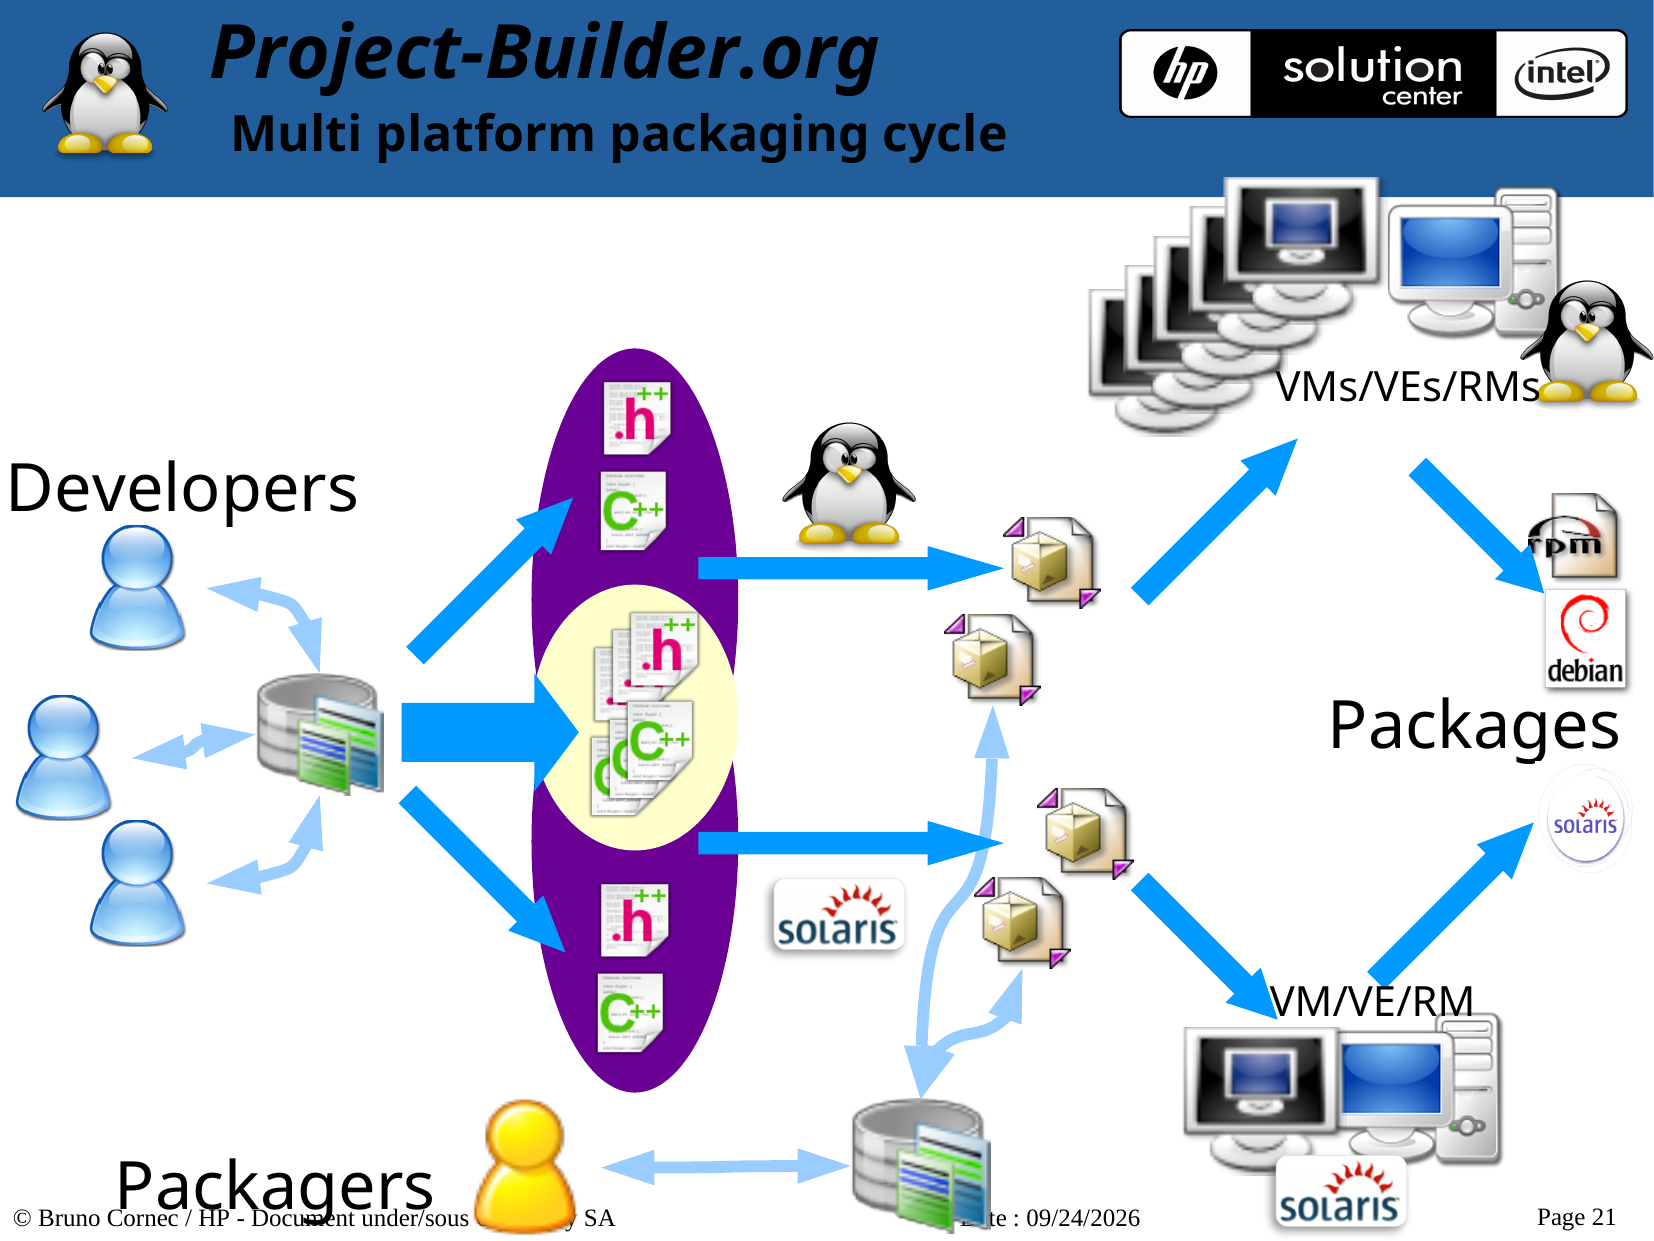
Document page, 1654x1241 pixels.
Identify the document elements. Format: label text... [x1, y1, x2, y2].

picture [453, 1097, 602, 1239]
picture [782, 419, 916, 557]
text_box [1130, 443, 1296, 606]
picture [593, 377, 682, 460]
picture [944, 614, 1041, 706]
picture [850, 1098, 991, 1234]
text_box VMs/VEs/RMs [1275, 357, 1603, 443]
picture [1523, 493, 1650, 703]
picture [587, 968, 674, 1058]
text_box [1367, 822, 1534, 971]
picture [755, 868, 916, 969]
picture [1181, 1027, 1506, 1241]
picture [590, 879, 680, 962]
title Multi platform packaging cycle [230, 53, 1312, 215]
picture [1003, 517, 1101, 609]
text_box [398, 348, 1004, 1093]
picture [1535, 761, 1635, 875]
text_box Packages [1327, 676, 1654, 783]
text_box [1408, 457, 1545, 594]
text_box VM/VE/RM [1269, 971, 1597, 1058]
picture [74, 526, 207, 651]
text_box Packagers [114, 1138, 439, 1238]
picture [42, 29, 168, 167]
text_box [1130, 872, 1269, 1017]
picture [974, 788, 1134, 969]
picture [255, 673, 384, 796]
text_box Developers [5, 439, 366, 526]
picture [581, 608, 709, 821]
picture [1086, 171, 1654, 438]
picture [1119, 29, 1628, 118]
picture [590, 466, 677, 556]
picture [0, 695, 207, 947]
